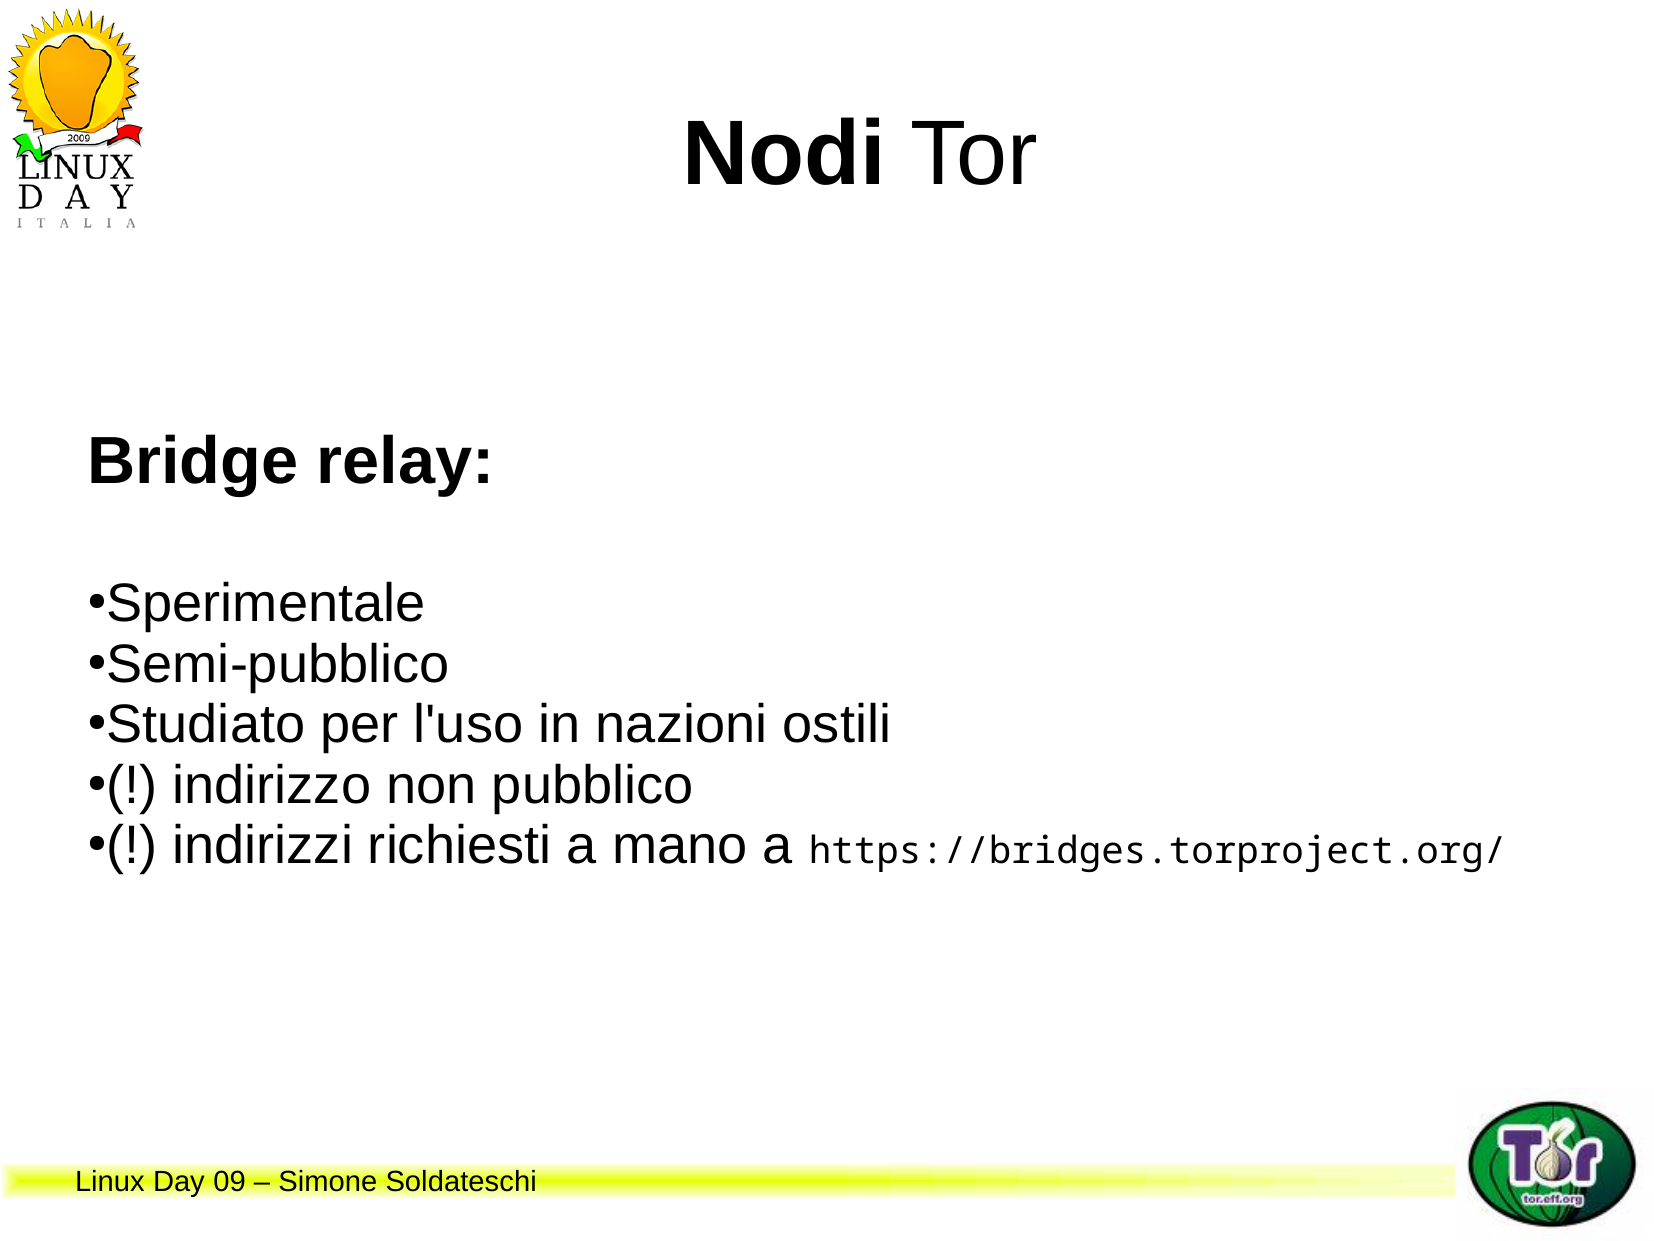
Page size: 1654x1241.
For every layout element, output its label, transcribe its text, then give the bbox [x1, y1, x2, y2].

title Nodi Tor [150, 49, 1571, 257]
picture [1455, 1088, 1650, 1241]
subtitle Bridge relay: Sperimentale Semi-pubblico Studiato per l'uso in nazioni ostili (!) indirizzo non pubblico (!) indirizzi richiesti a mano a https://bridges.torproject.org/ [87, 323, 1576, 976]
picture [0, 0, 151, 235]
